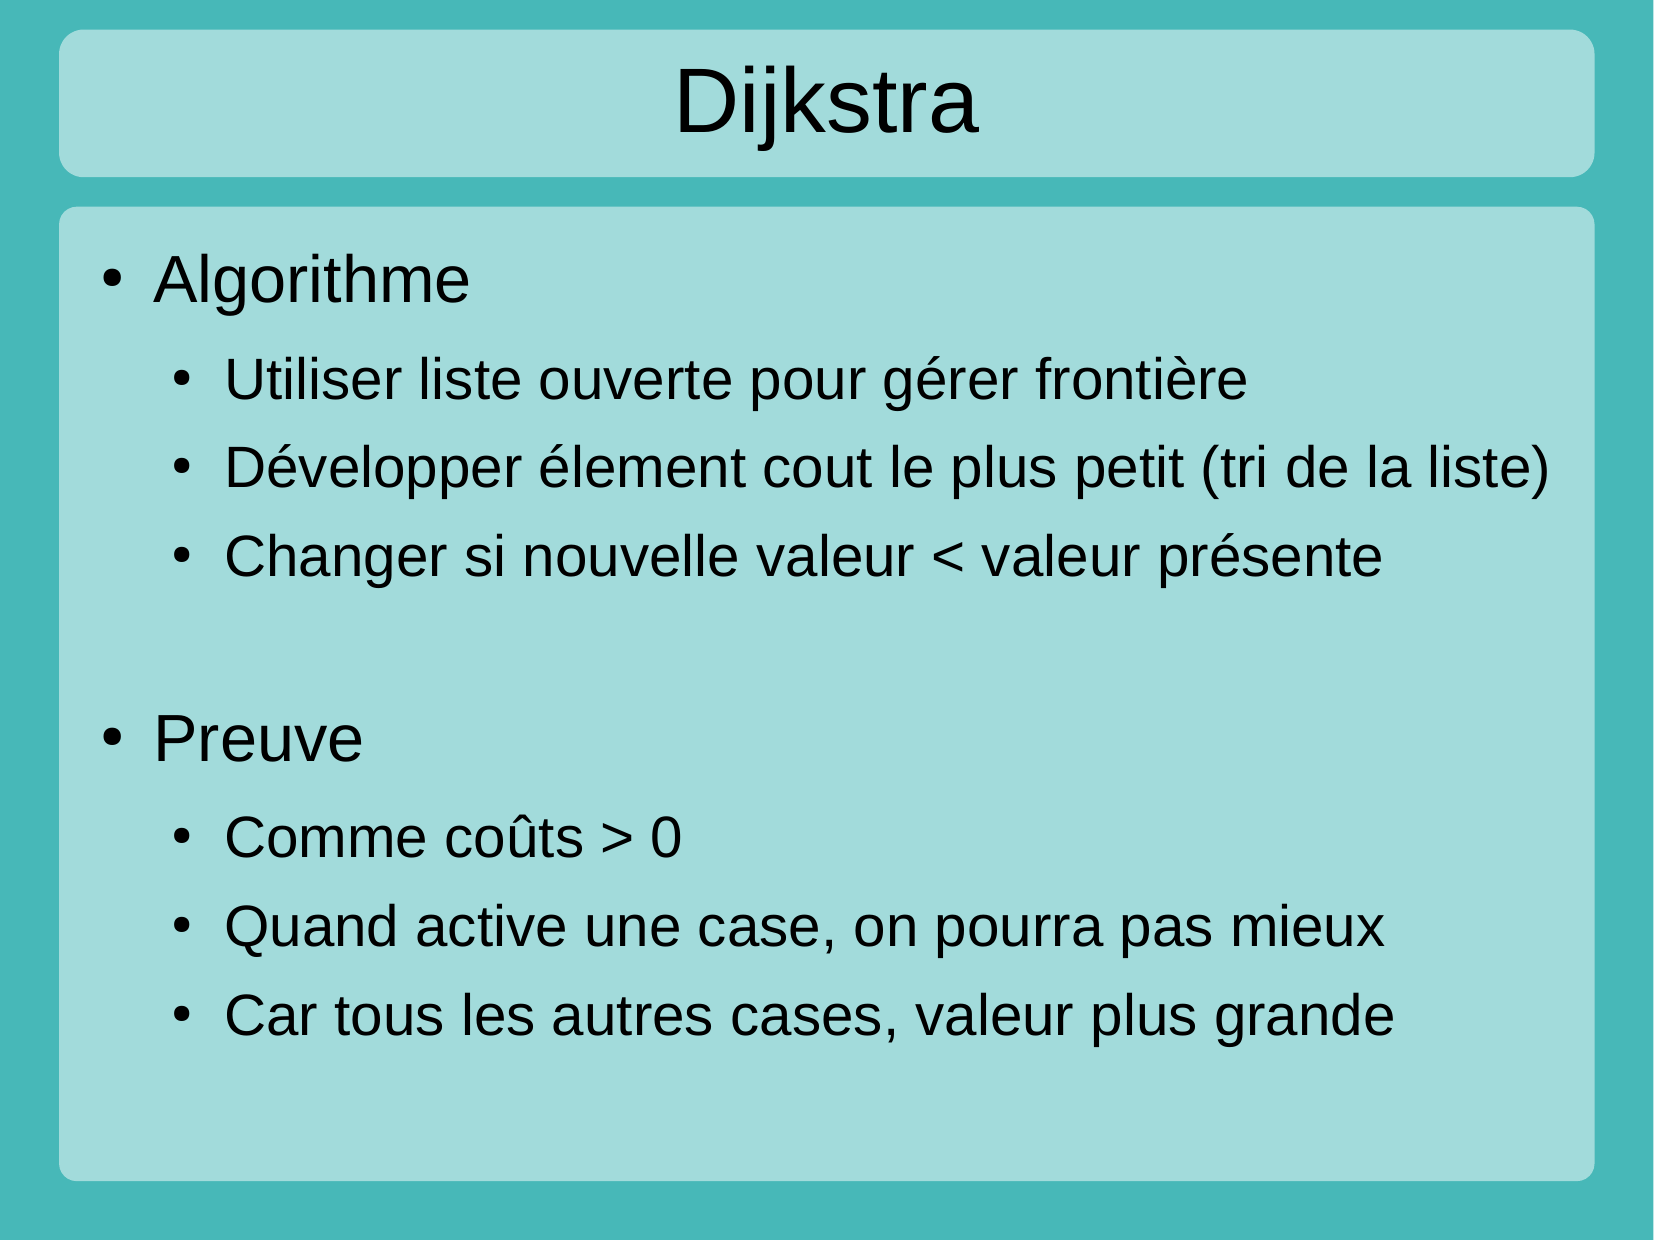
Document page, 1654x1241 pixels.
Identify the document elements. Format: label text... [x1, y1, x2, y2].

title Dijkstra [0, 41, 1654, 160]
list Algorithme Utiliser liste ouverte pour gérer frontière Développer élement cout le plus petit (tri de la liste) Changer si nouvelle valeur < valeur présente Preuve Comme coûts > 0 Quand active une case, on pourra pas mieux Car tous les autres cases, valeur plus grande [82, 242, 1571, 1048]
